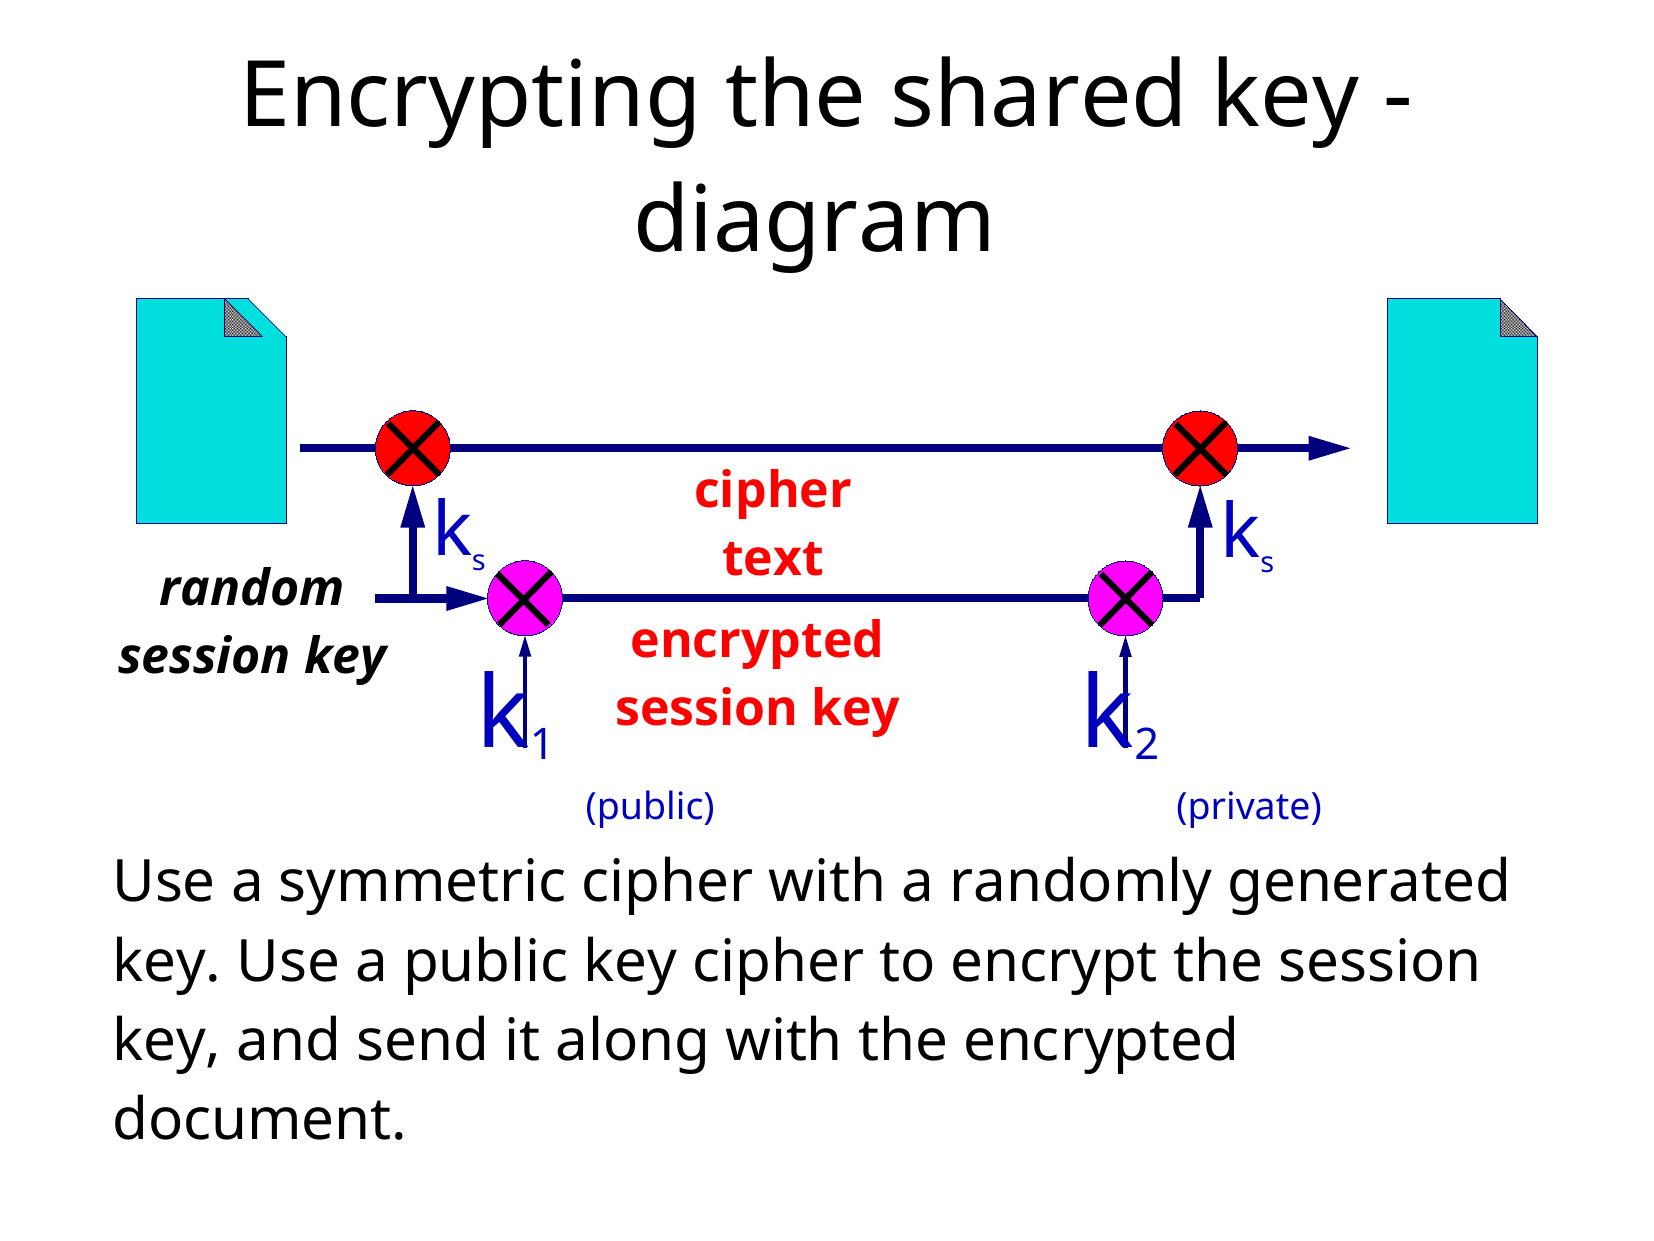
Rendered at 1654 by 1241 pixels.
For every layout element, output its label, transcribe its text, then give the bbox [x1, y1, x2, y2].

text_box [1206, 424, 1238, 473]
text_box k1 [476, 640, 555, 778]
text_box [1087, 560, 1149, 623]
text_box k2 [1080, 640, 1160, 778]
text_box [487, 560, 549, 627]
text_box encrypted session key [615, 603, 901, 741]
text_box ks [1220, 476, 1275, 581]
text_box (public) [585, 779, 715, 831]
list Use a symmetric cipher with a randomly generated key. Use a public key cipher to encrypt the session key, and send it along with the encrypted document. [112, 839, 1520, 1102]
text_box [1387, 298, 1538, 524]
text_box (private) [1176, 779, 1323, 831]
text_box cipher text [694, 453, 853, 591]
text_box [501, 574, 563, 636]
text_box random session key [118, 551, 387, 689]
text_box [419, 424, 451, 472]
text_box [136, 298, 287, 524]
text_box [1102, 604, 1149, 636]
text_box [1131, 575, 1164, 622]
text_box ks [431, 474, 487, 579]
text_box [375, 410, 437, 486]
title Encrypting the shared key - diagram [82, 49, 1571, 257]
text_box [1162, 410, 1224, 486]
